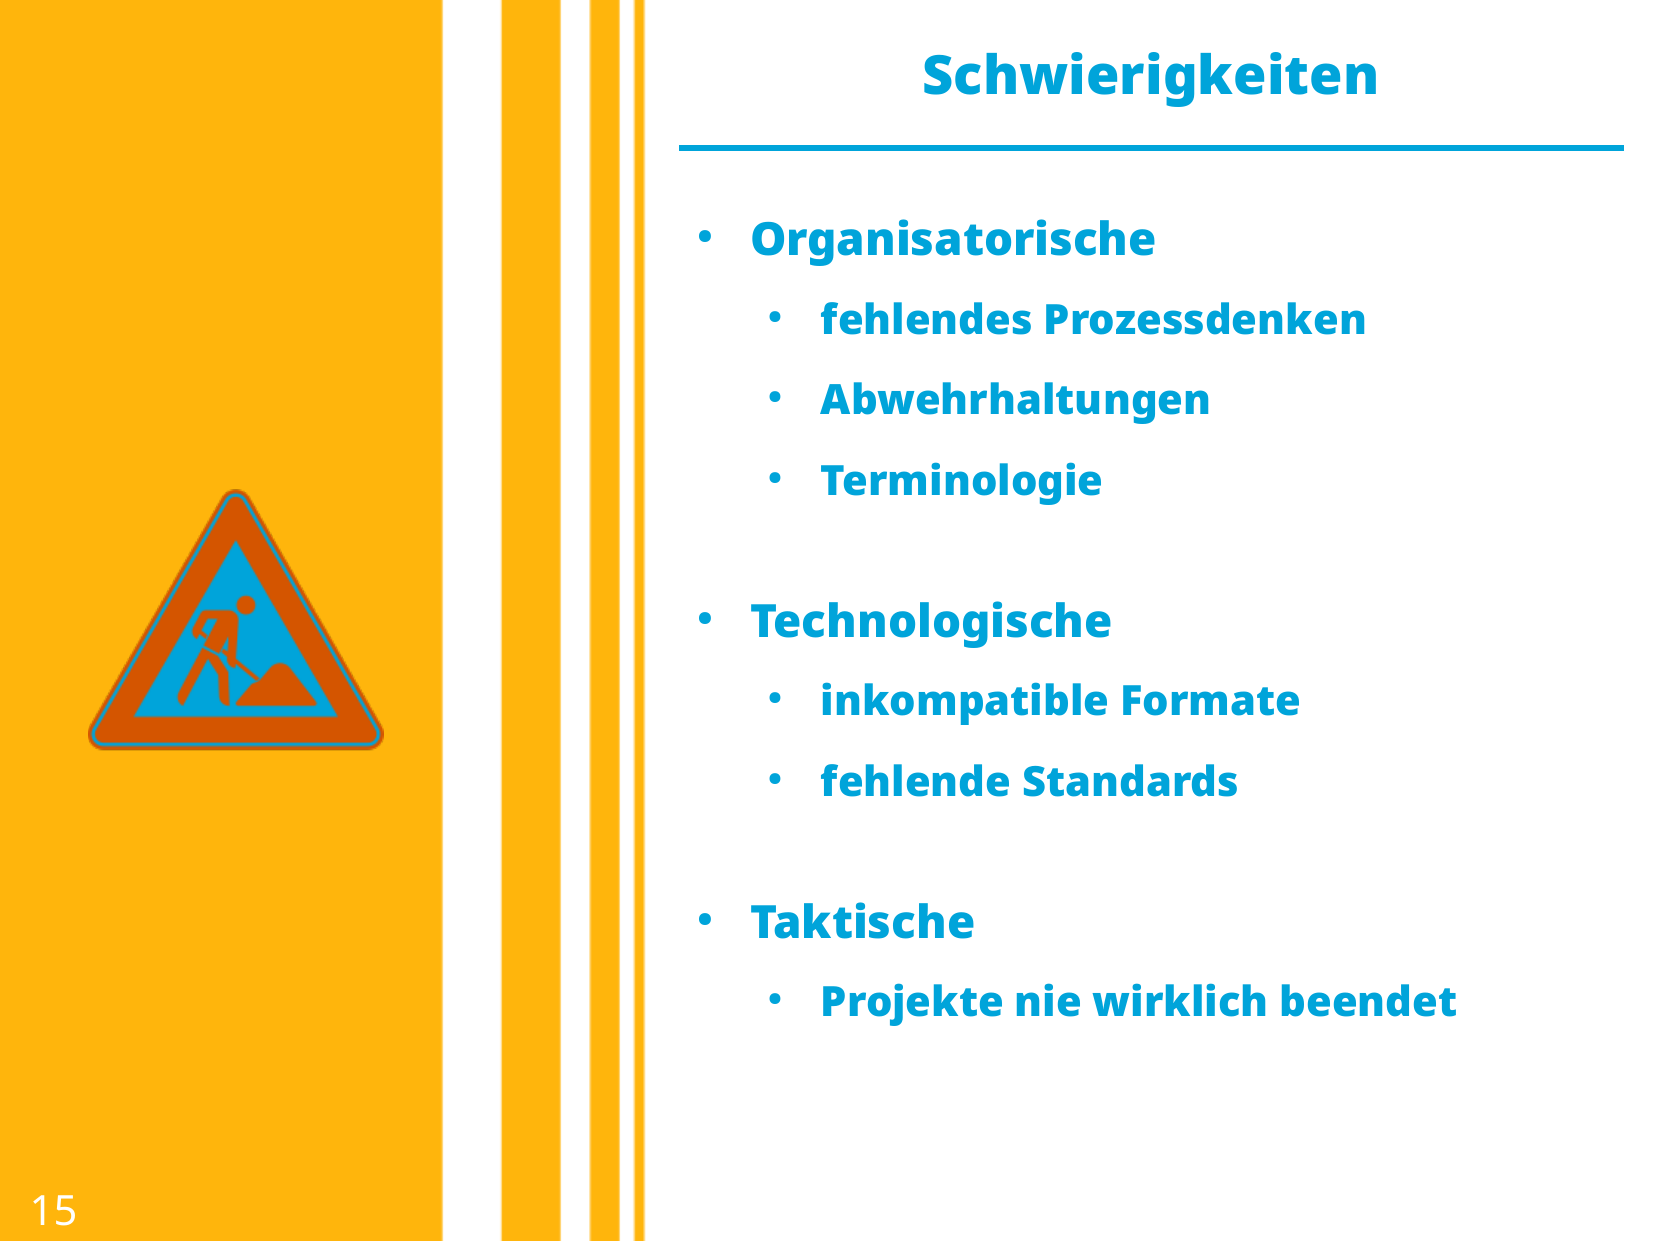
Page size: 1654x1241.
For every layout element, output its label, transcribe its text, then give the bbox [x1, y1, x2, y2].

list Organisatorische fehlendes Prozessdenken Abwehrhaltungen Terminologie Technologische inkompatible Formate fehlende Standards Taktische Projekte nie wirklich beendet [679, 206, 1625, 1211]
title Schwierigkeiten [679, 29, 1625, 119]
picture [0, 0, 1653, 1241]
